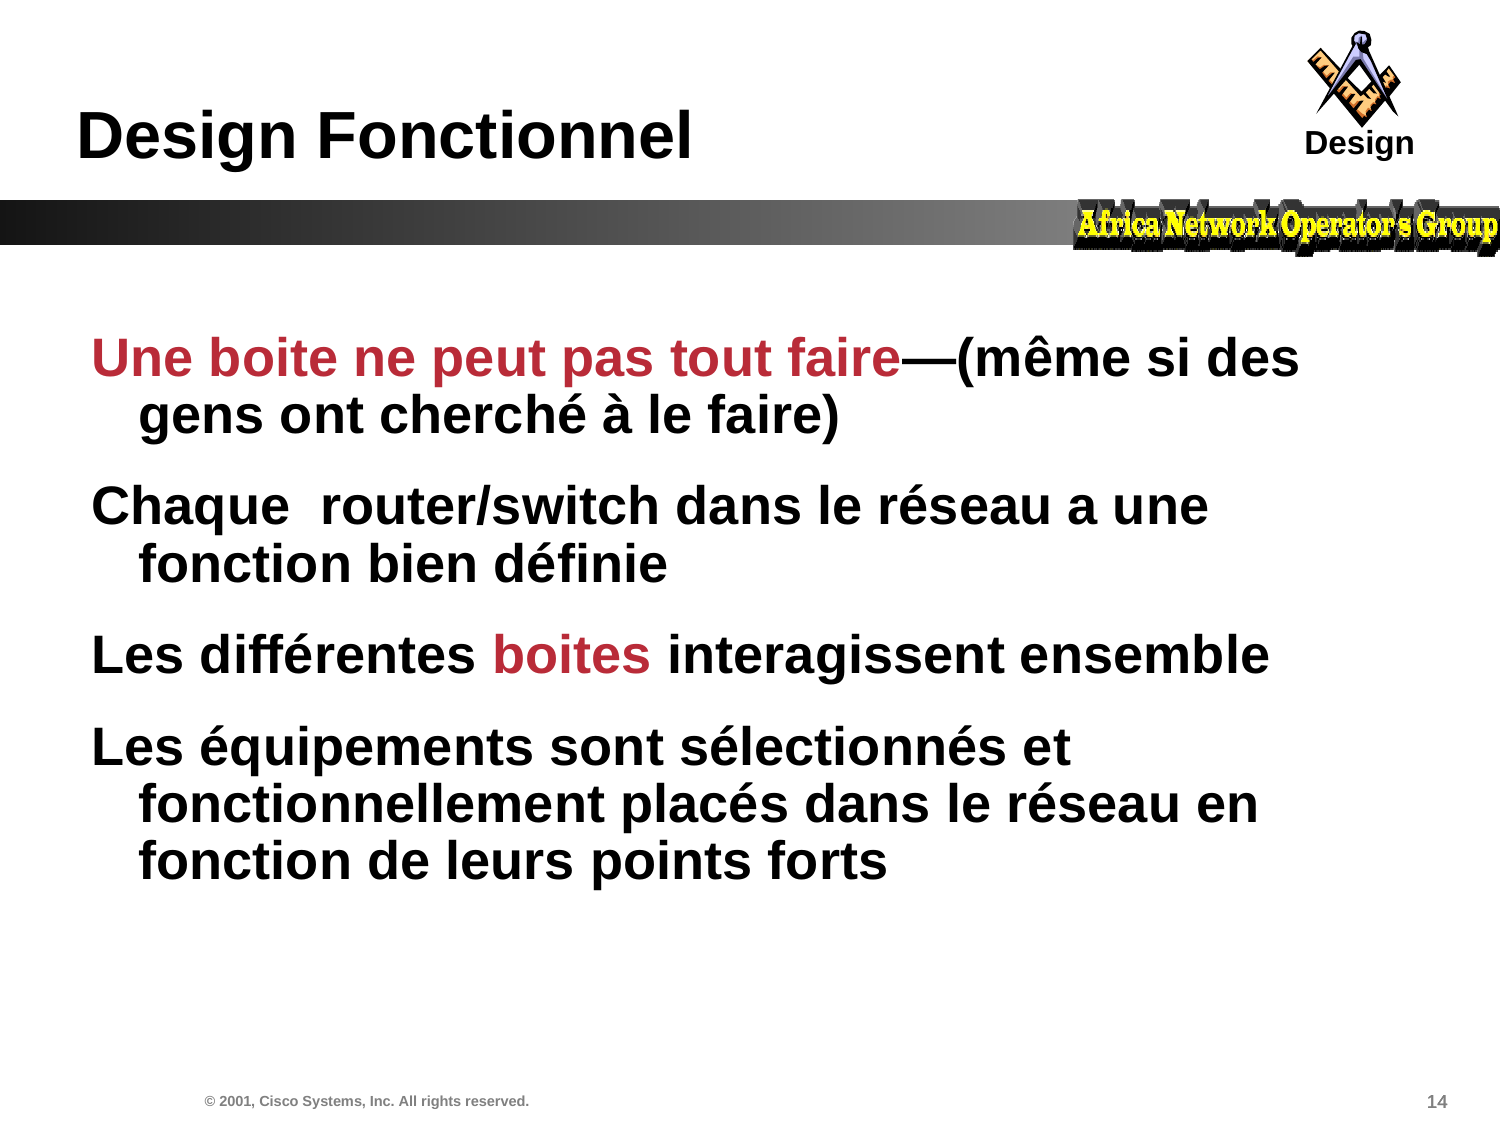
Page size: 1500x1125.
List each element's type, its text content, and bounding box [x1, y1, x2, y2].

picture [1070, 180, 1500, 275]
text_box Design [1292, 118, 1428, 168]
list Une boite ne peut pas tout faire—(même si des gens ont cherché à le faire) Chaque router/switch dans le réseau a une fonction bien définie Les différentes boites interagissent ensemble Les équipements sont sélectionnés et fonctionnellement placés dans le réseau en fonction de leurs points forts [74, 304, 1412, 1009]
title Design Fonctionnel [62, 41, 1314, 180]
picture [1307, 29, 1402, 118]
